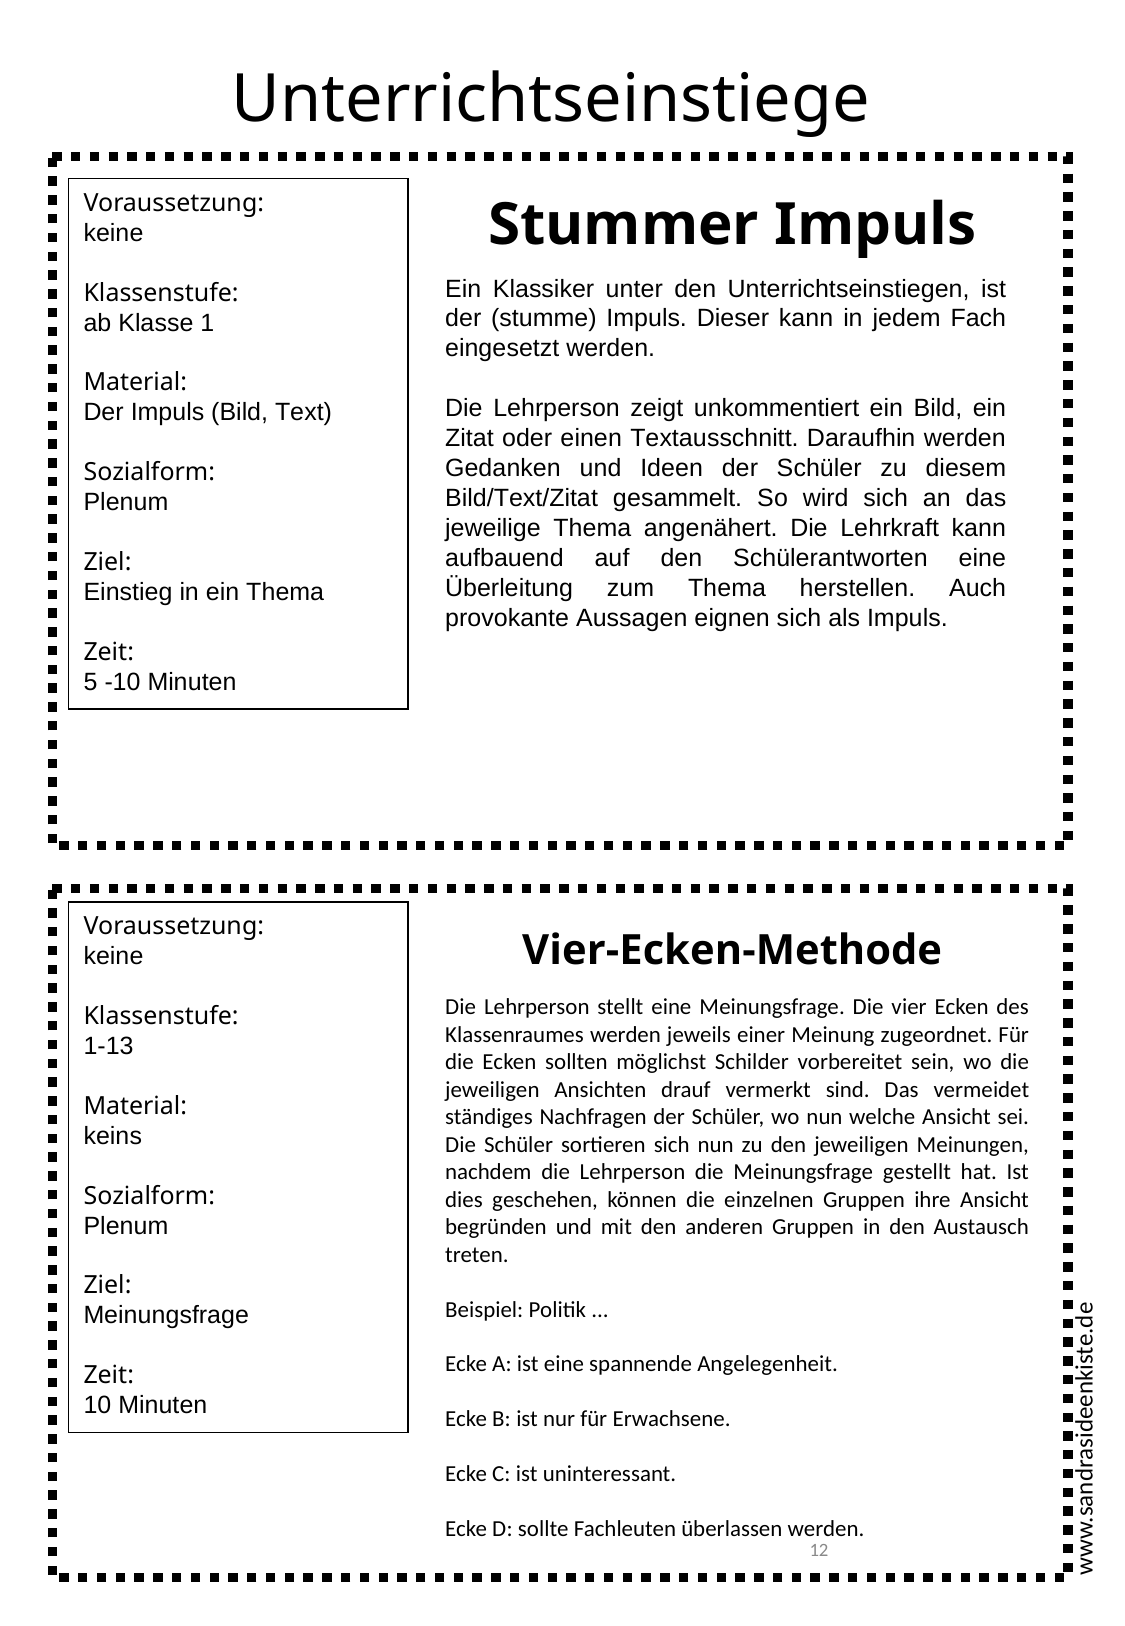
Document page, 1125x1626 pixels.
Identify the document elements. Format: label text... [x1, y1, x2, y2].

text_box Voraussetzung: keine Klassenstufe: 1-13 Material: keins Sozialform: Plenum Ziel: Meinungsfrage Zeit: 10 Minuten [68, 902, 409, 1433]
text_box Voraussetzung: keine Klassenstufe: ab Klasse 1 Material: Der Impuls (Bild, Text) Sozialform: Plenum Ziel: Einstieg in ein Thema Zeit: 5 -10 Minuten [68, 178, 409, 709]
text_box Vier-Ecken-Methode [410, 915, 1055, 982]
text_box Stummer Impuls [410, 178, 1055, 265]
text_box Ein Klassiker unter den Unterrichtseinstiegen, ist der (stumme) Impuls. Dieser kann in jedem Fach eingesetzt werden. Die Lehrperson zeigt unkommentiert ein Bild, ein Zitat oder einen Textausschnitt. Daraufhin werden Gedanken und Ideen der Schüler zu diesem Bild/Text/Zitat gesammelt. So wird sich an das jeweilige Thema angenähert. Die Lehrkraft kann aufbauend auf den Schülerantworten eine Überleitung zum Thema herstellen. Auch provokante Aussagen eignen sich als Impuls. [430, 264, 1039, 644]
text_box www.sandrasideenkiste.de [1059, 1074, 1106, 1591]
text_box Die Lehrperson stellt eine Meinungsfrage. Die vier Ecken des Klassenraumes werden jeweils einer Meinung zugeordnet. Für die Ecken sollten möglichst Schilder vorbereitet sein, wo die jeweiligen Ansichten drauf vermerkt sind. Das vermeidet ständiges Nachfragen der Schüler, wo nun welche Ansicht sei. Die Schüler sortieren sich nun zu den jeweiligen Meinungen, nachdem die Lehrperson die Meinungsfrage gestellt hat. Ist dies geschehen, können die einzelnen Gruppen ihre Ansicht begründen und mit den anderen Gruppen in den Austausch treten. Beispiel: Politik ... Ecke A: ist eine spannende Angelegenheit. Ecke B: ist nur für Erwachsene. Ecke C: ist uninteressant. Ecke D: sollte Fachleuten überlassen werden. [430, 984, 1047, 1556]
text_box Unterrichtseinstiege [52, 47, 1069, 144]
text_box [794, 1506, 1048, 1593]
